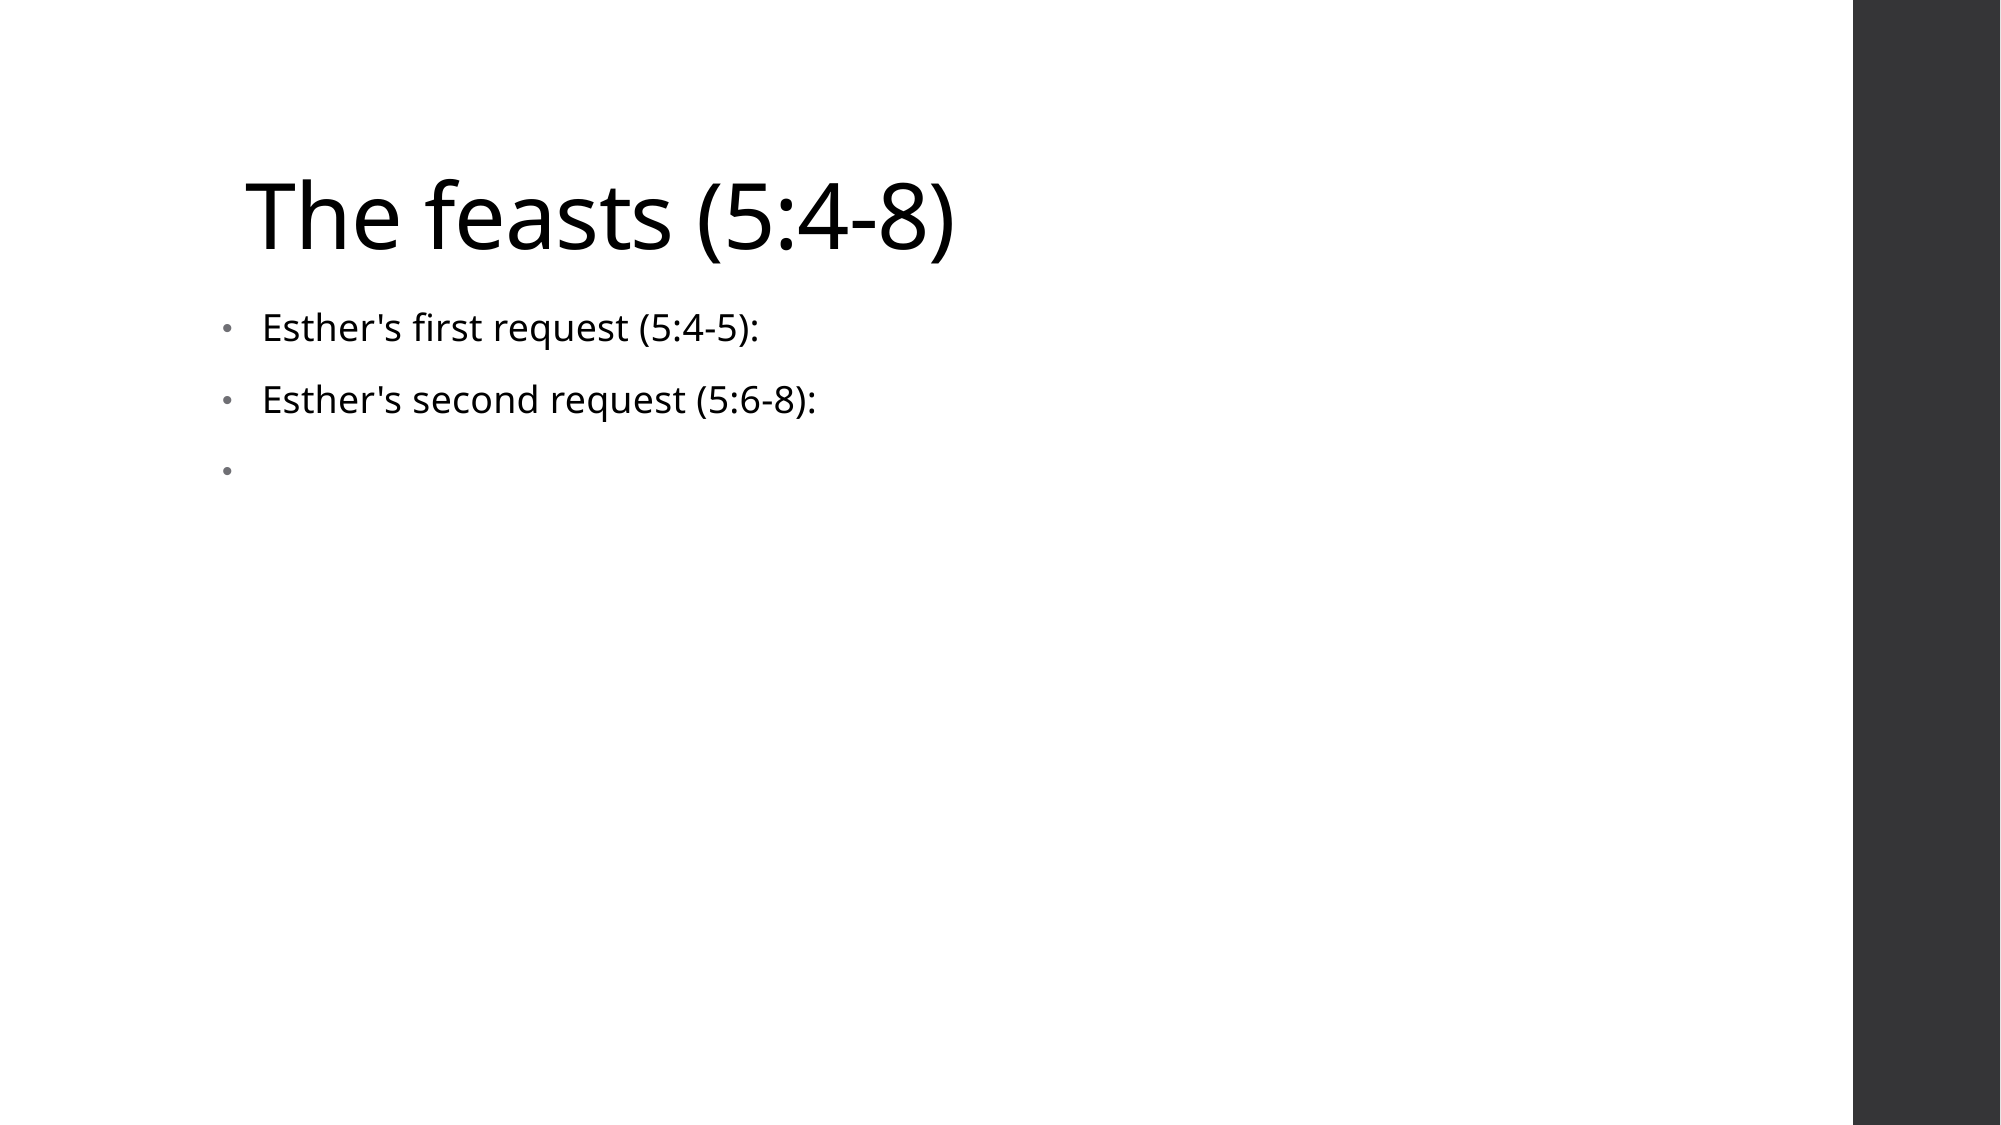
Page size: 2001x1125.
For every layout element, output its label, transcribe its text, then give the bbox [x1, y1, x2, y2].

title The feasts (5:4-8) [206, 60, 1797, 278]
list Esther's first request (5:4-5): Esther's second request (5:6-8): [206, 299, 1617, 1014]
